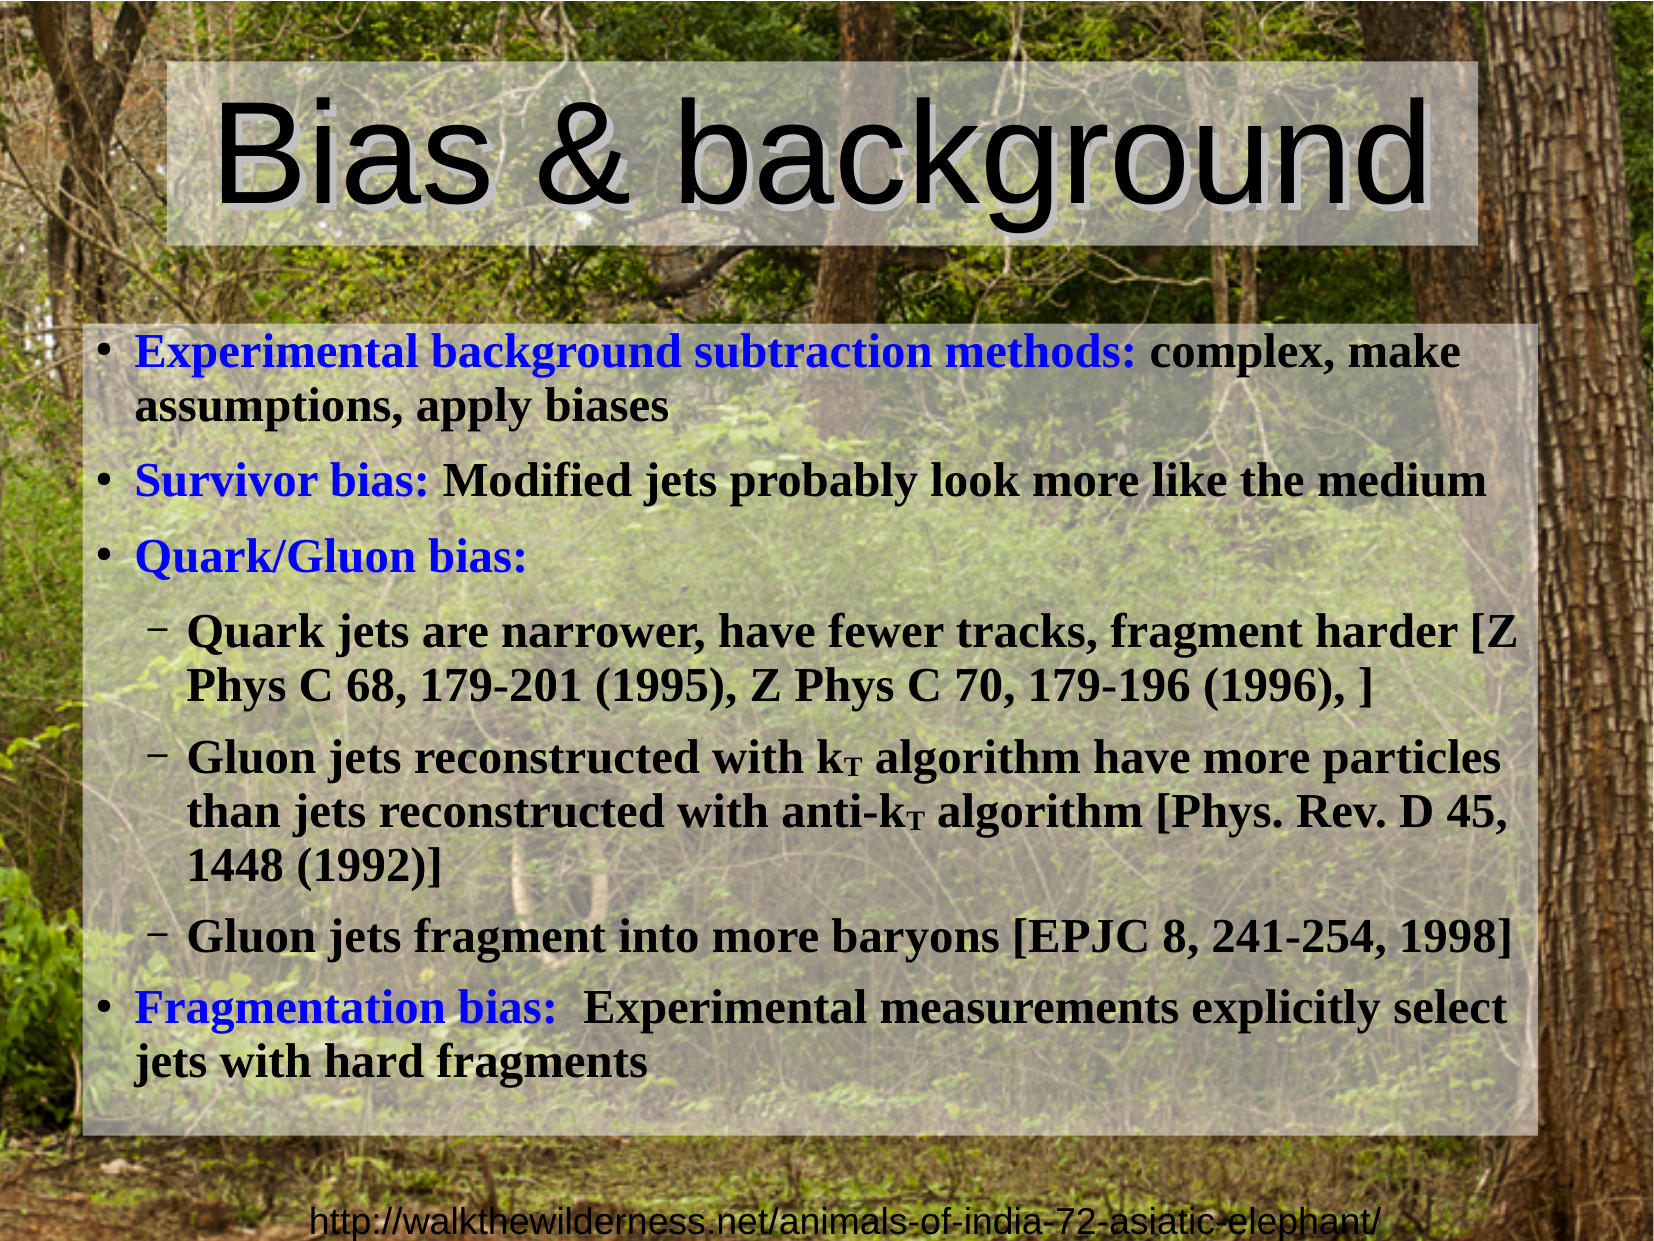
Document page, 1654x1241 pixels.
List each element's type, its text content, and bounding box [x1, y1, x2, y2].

list Experimental background subtraction methods: complex, make assumptions, apply biases Survivor bias: Modified jets probably look more like the medium Quark/Gluon bias: Quark jets are narrower, have fewer tracks, fragment harder [Z Phys C 68, 179-201 (1995), Z Phys C 70, 179-196 (1996), ] Gluon jets reconstructed with kT algorithm have more particles than jets reconstructed with anti-kT algorithm [Phys. Rev. D 45, 1448 (1992)] Gluon jets fragment into more baryons [EPJC 8, 241-254, 1998] Fragmentation bias: Experimental measurements explicitly select jets with hard fragments [82, 323, 1538, 1136]
text_box http://walkthewilderness.net/animals-of-india-72-asiatic-elephant/ [294, 1193, 1397, 1241]
picture [0, 1, 1654, 1241]
title Bias & background [166, 61, 1479, 246]
